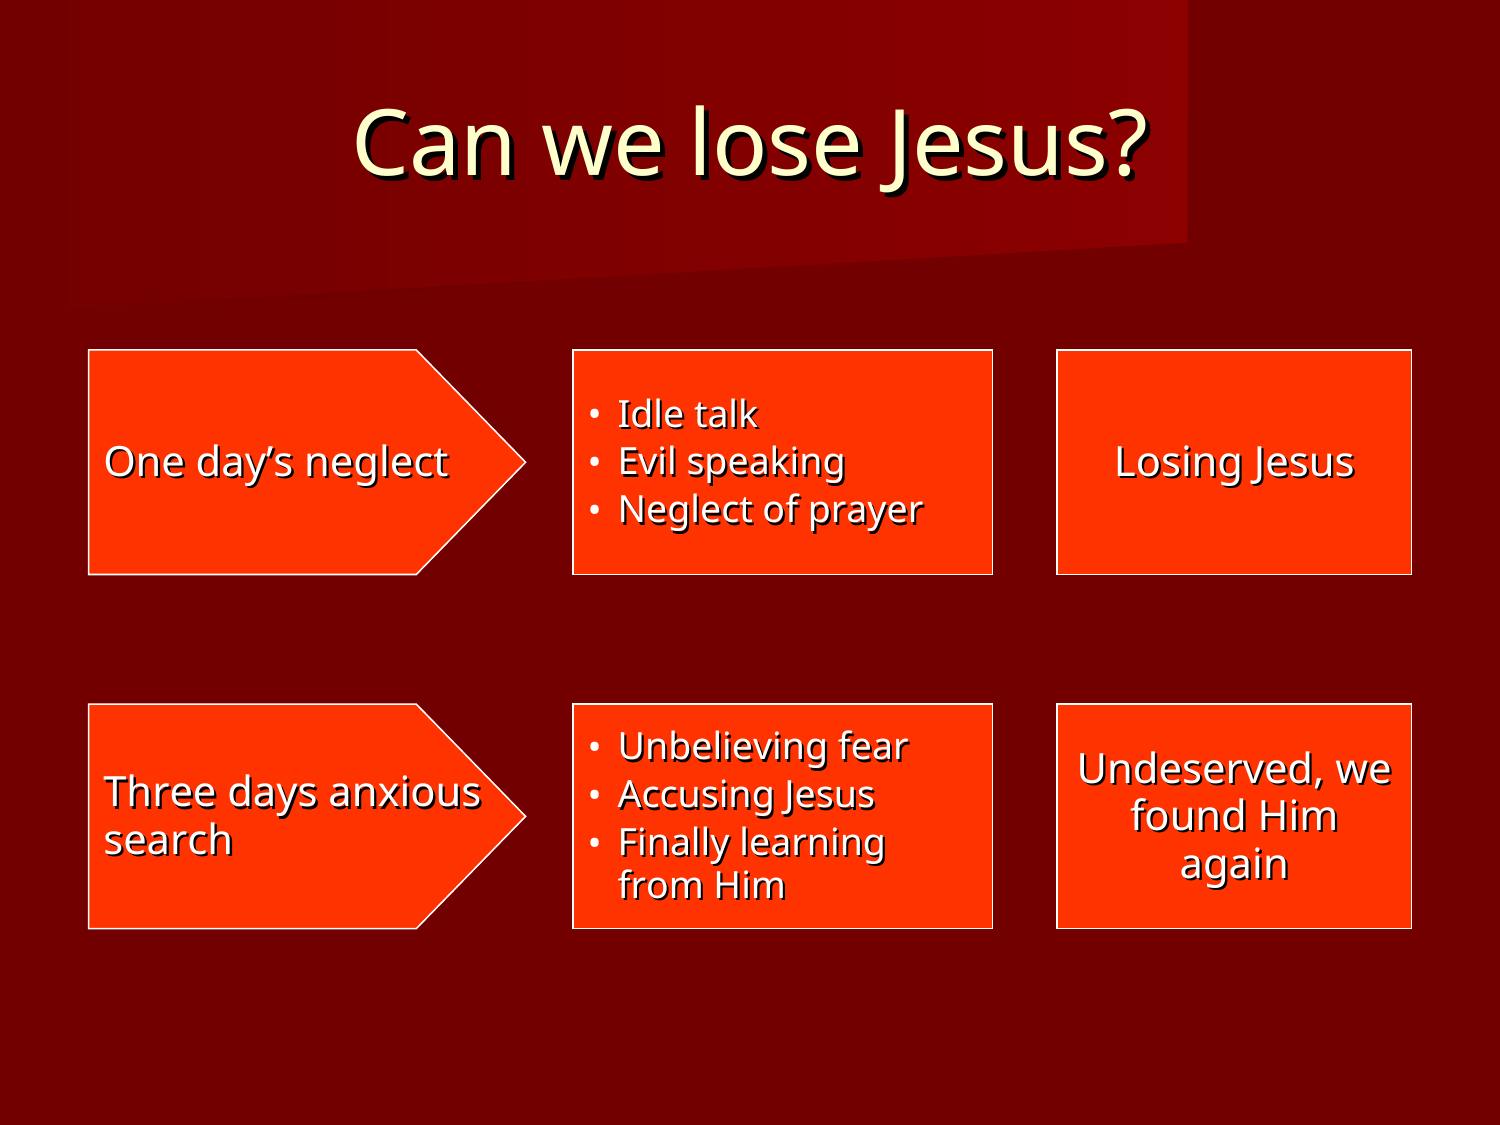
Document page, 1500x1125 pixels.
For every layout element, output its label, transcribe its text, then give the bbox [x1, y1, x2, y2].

text_box One day’s neglect [88, 349, 526, 575]
text_box Undeserved, we found Him again [1057, 704, 1412, 929]
text_box Unbelieving fear Accusing Jesus Finally learning from Him [572, 704, 993, 929]
text_box Three days anxious search [88, 704, 526, 929]
text_box Idle talk Evil speaking Neglect of prayer [572, 349, 993, 575]
title Can we lose Jesus? [75, 45, 1426, 233]
text_box Losing Jesus [1057, 349, 1412, 575]
